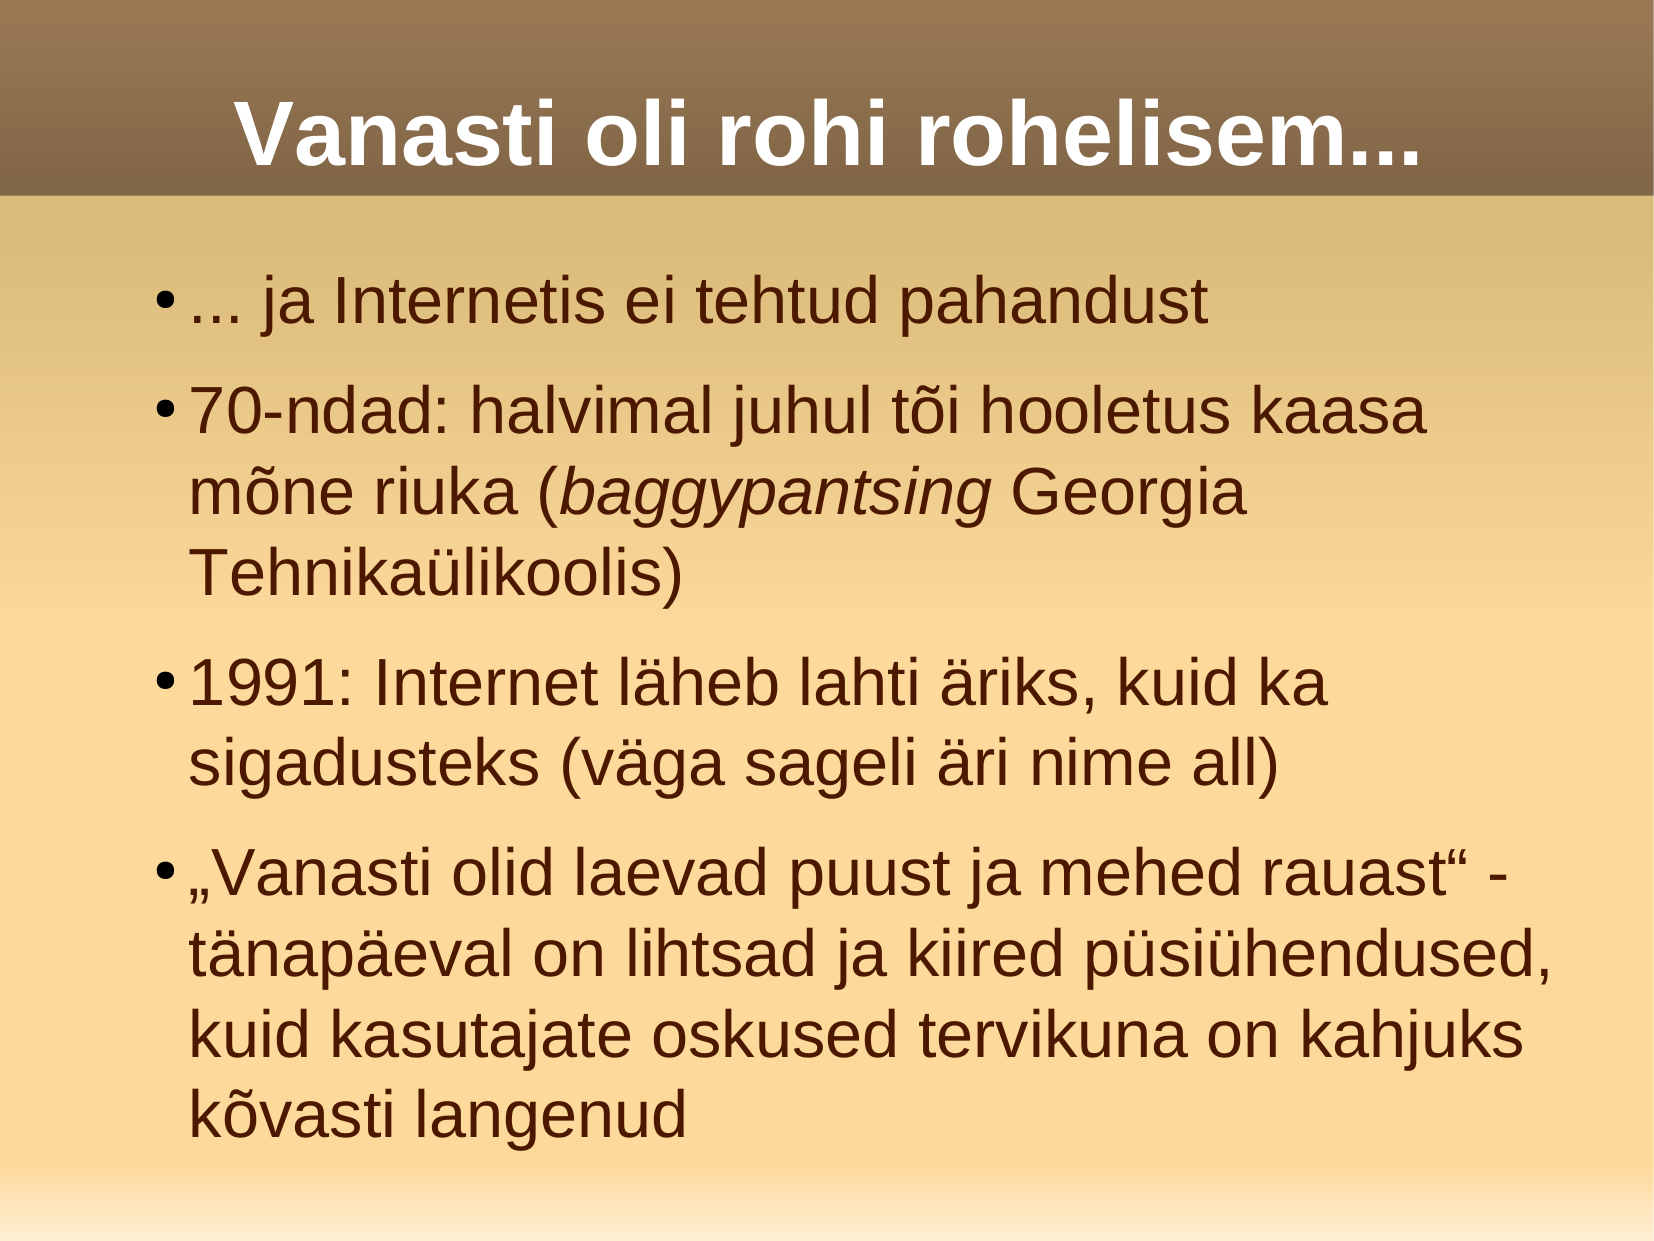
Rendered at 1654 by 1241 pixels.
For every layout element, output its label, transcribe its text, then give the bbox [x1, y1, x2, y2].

picture [0, 0, 1654, 1241]
title Vanasti oli rohi rohelisem... [123, 29, 1536, 237]
list ... ja Internetis ei tehtud pahandust 70-ndad: halvimal juhul tõi hooletus kaasa mõne riuka (baggypantsing Georgia Tehnikaülikoolis) 1991: Internet läheb lahti äriks, kuid ka sigadusteks (väga sageli äri nime all) „Vanasti olid laevad puust ja mehed rauast“ - tänapäeval on lihtsad ja kiired püsiühendused, kuid kasutajate oskused tervikuna on kahjuks kõvasti langenud [118, 262, 1565, 1152]
